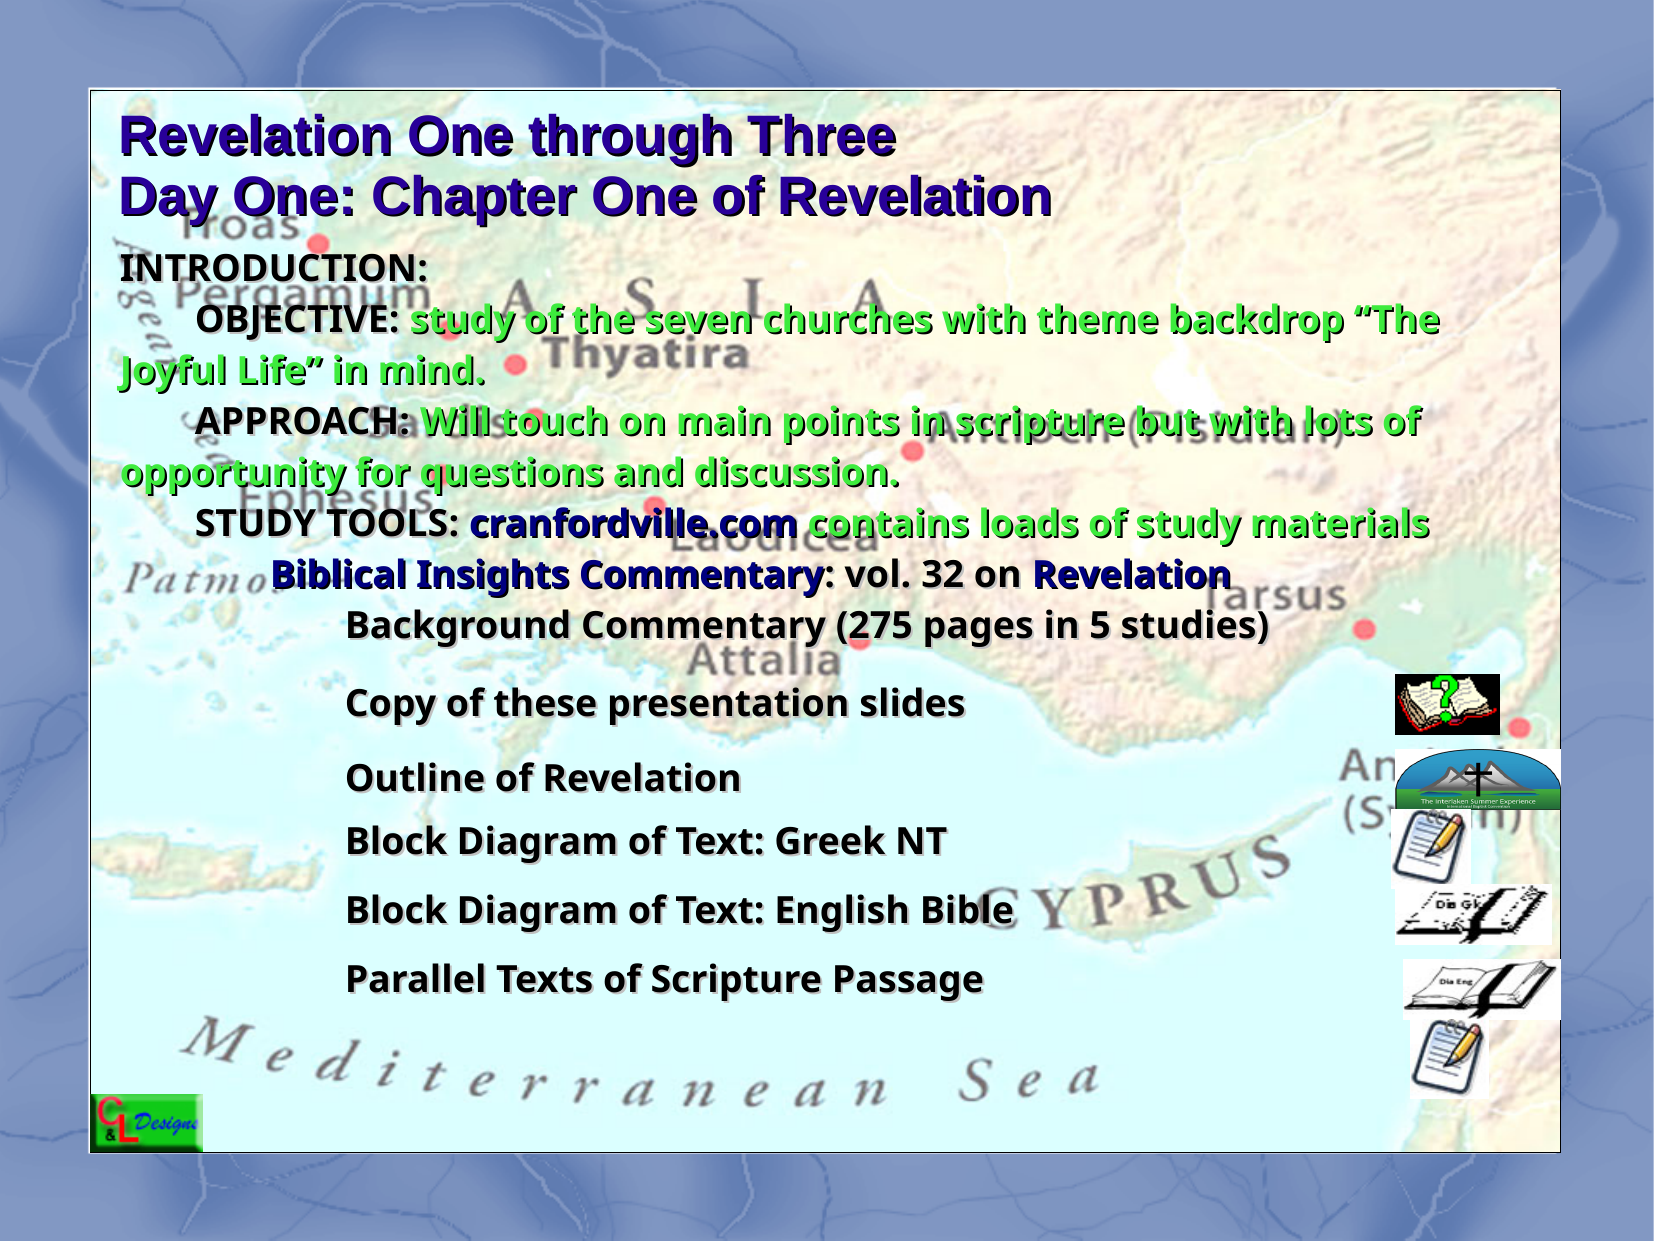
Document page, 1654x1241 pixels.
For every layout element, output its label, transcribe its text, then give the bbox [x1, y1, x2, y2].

text_box INTRODUCTION: OBJECTIVE: study of the seven churches with theme backdrop “The Joyful Life” in mind. APPROACH: Will touch on main points in scripture but with lots of opportunity for questions and discussion. STUDY TOOLS: cranfordville.com contains loads of study materials Biblical Insights Commentary: vol. 32 on Revelation Background Commentary (275 pages in 5 studies) Copy of these presentation slides Outline of Revelation Block Diagram of Text: Greek NT Block Diagram of Text: English Bible Parallel Texts of Scripture Passage [105, 233, 1546, 1241]
picture [1395, 674, 1500, 736]
picture [0, 0, 1654, 1241]
title Revelation One through Three Day One: Chapter One of Revelation [118, 90, 1536, 233]
